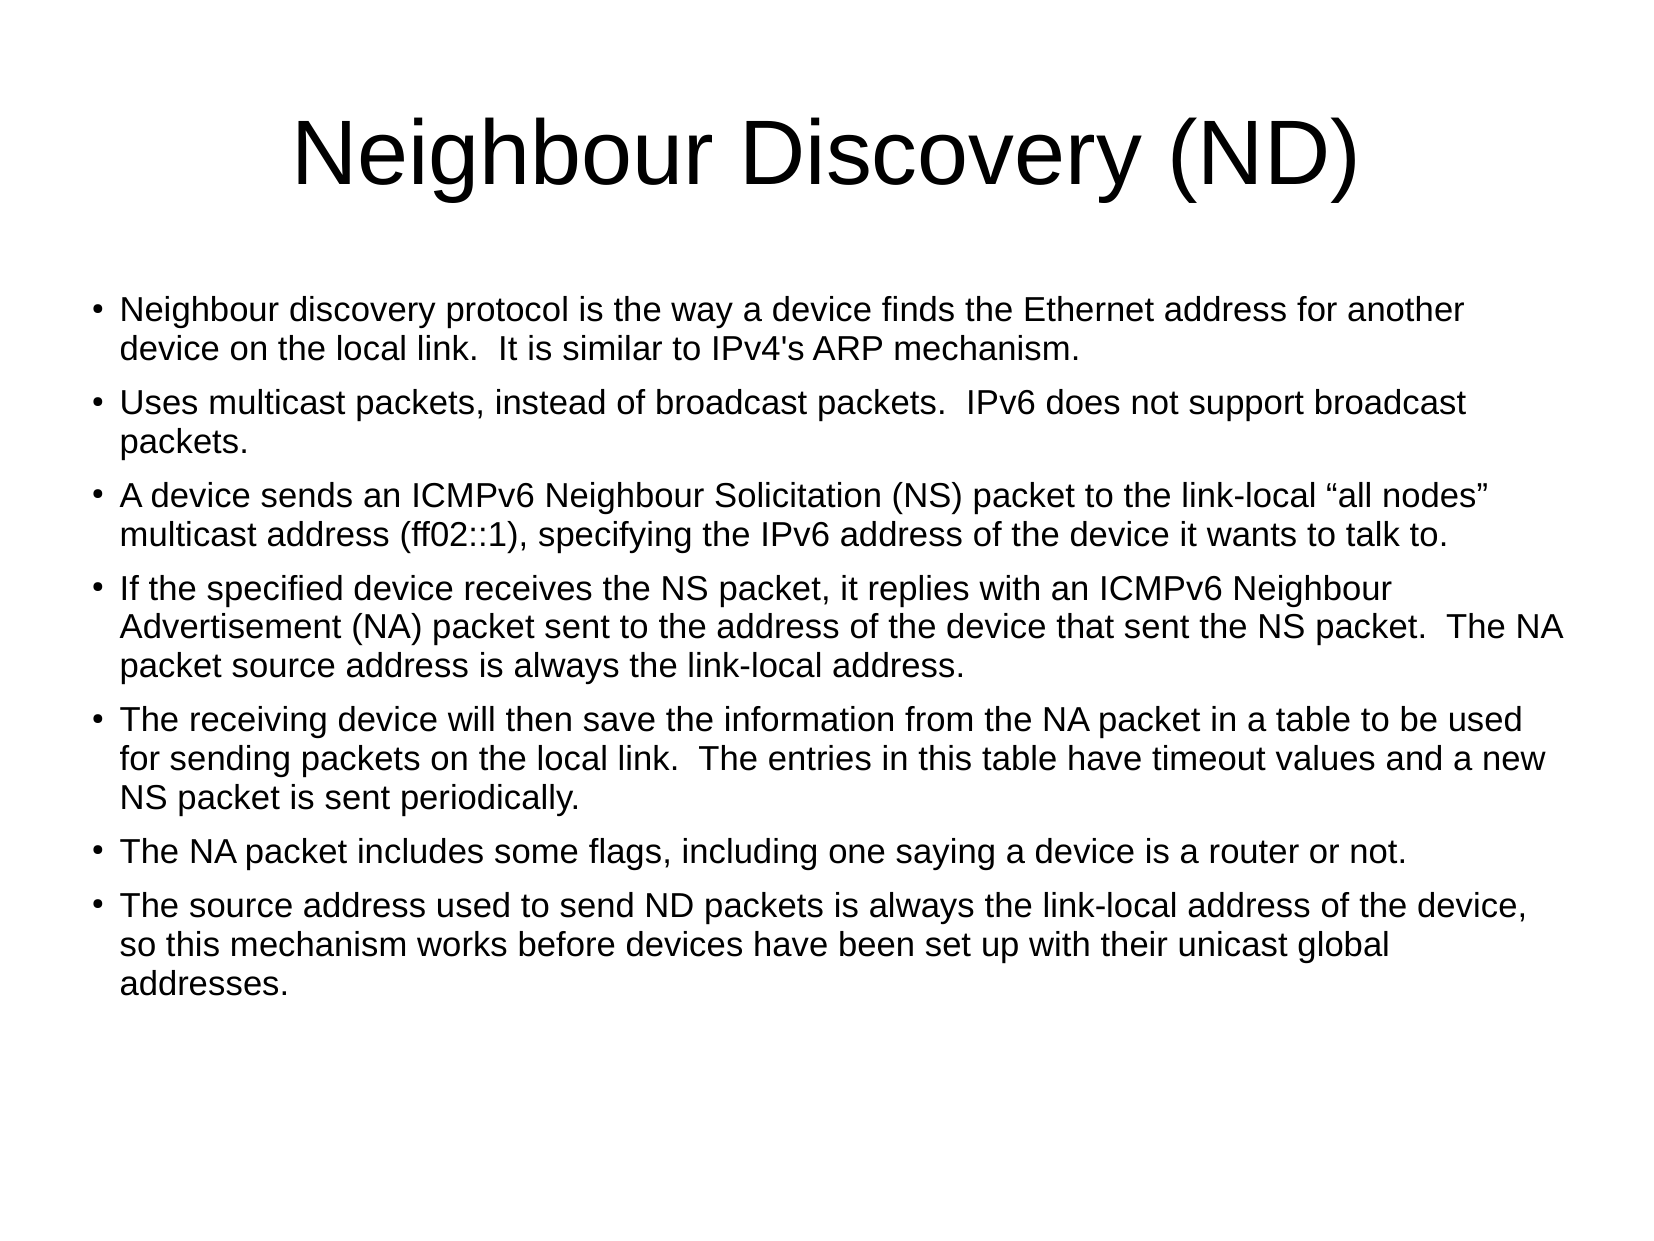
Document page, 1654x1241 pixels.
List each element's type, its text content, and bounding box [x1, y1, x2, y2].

list Neighbour discovery protocol is the way a device finds the Ethernet address for another device on the local link. It is similar to IPv4's ARP mechanism. Uses multicast packets, instead of broadcast packets. IPv6 does not support broadcast packets. A device sends an ICMPv6 Neighbour Solicitation (NS) packet to the link-local “all nodes” multicast address (ff02::1), specifying the IPv6 address of the device it wants to talk to. If the specified device receives the NS packet, it replies with an ICMPv6 Neighbour Advertisement (NA) packet sent to the address of the device that sent the NS packet. The NA packet source address is always the link-local address. The receiving device will then save the information from the NA packet in a table to be used for sending packets on the local link. The entries in this table have timeout values and a new NS packet is sent periodically. The NA packet includes some flags, including one saying a device is a router or not. The source address used to send ND packets is always the link-local address of the device, so this mechanism works before devices have been set up with their unicast global addresses. [82, 290, 1571, 1010]
title Neighbour Discovery (ND) [82, 49, 1571, 257]
